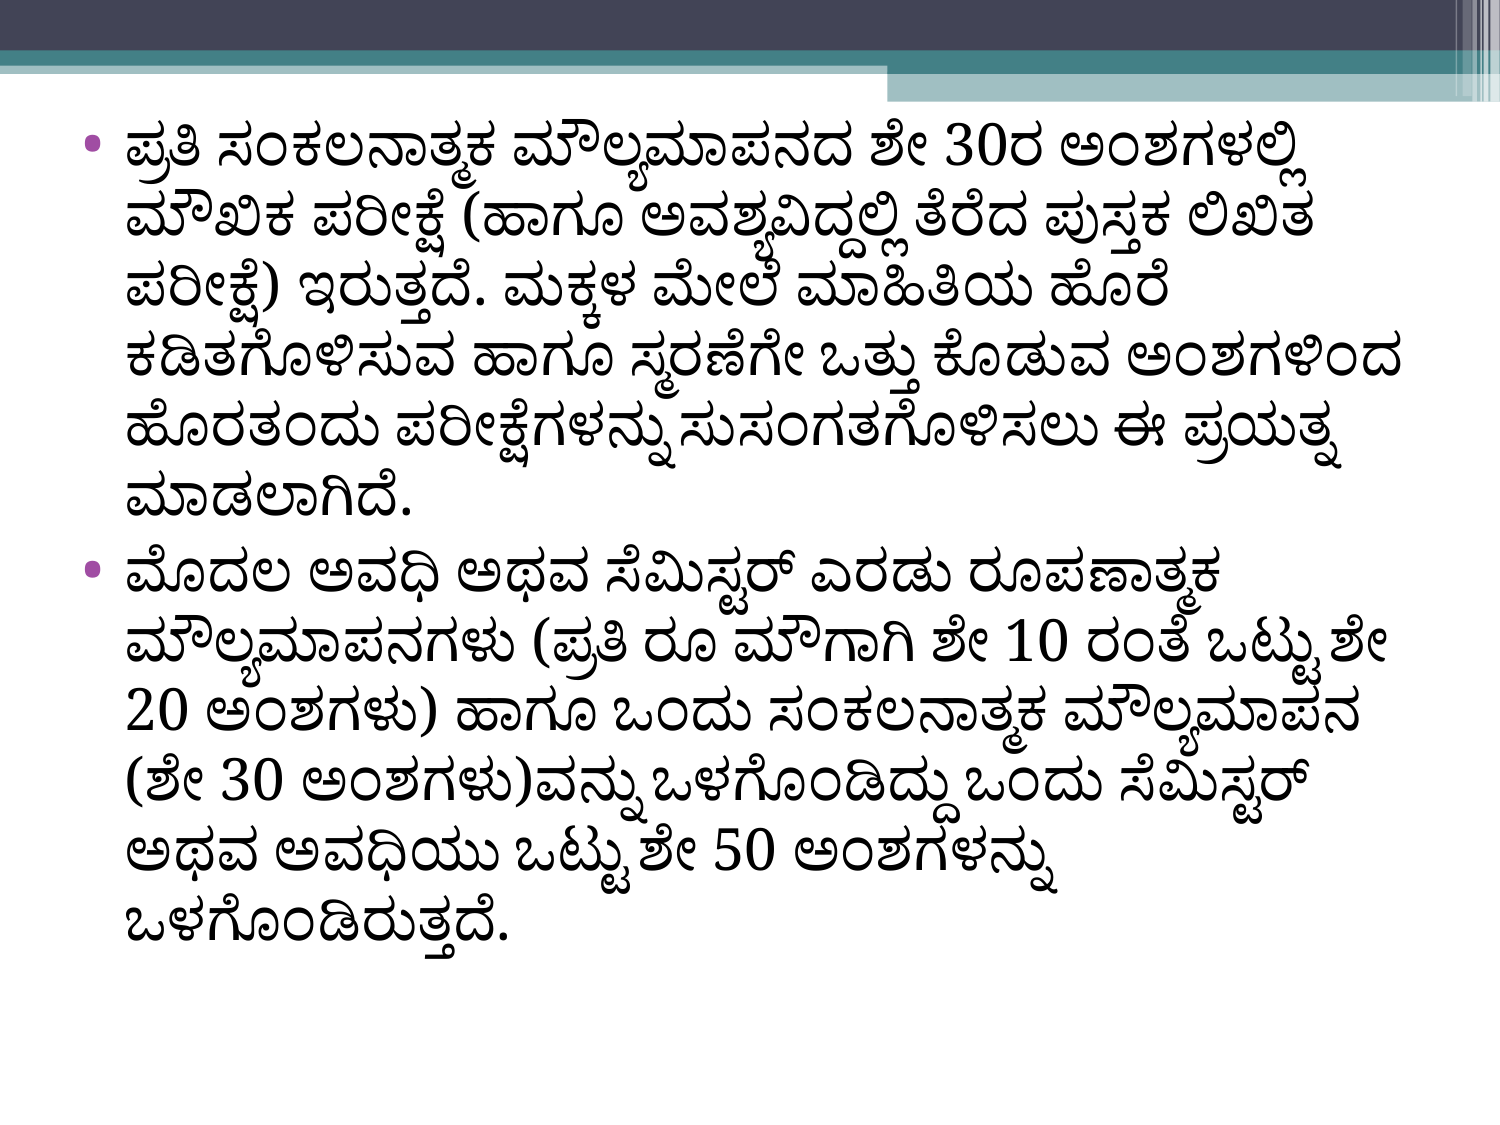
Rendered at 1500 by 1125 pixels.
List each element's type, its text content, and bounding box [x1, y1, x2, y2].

list ಪ್ರತಿ ಸಂಕಲನಾತ್ಮಕ ಮೌಲ್ಯಮಾಪನದ ಶೇ 30ರ ಅಂಶಗಳಲ್ಲಿ ಮೌಖಿಕ ಪರೀಕ್ಷೆ (ಹಾಗೂ ಅವಶ್ಯವಿದ್ದಲ್ಲಿ ತೆರೆದ ಪುಸ್ತಕ ಲಿಖಿತ ಪರೀಕ್ಷೆ) ಇರುತ್ತದೆ. ಮಕ್ಕಳ ಮೇಲೆ ಮಾಹಿತಿಯ ಹೊರೆ ಕಡಿತಗೊಳಿಸುವ ಹಾಗೂ ಸ್ಮರಣೆಗೇ ಒತ್ತು ಕೊಡುವ ಅಂಶಗಳಿಂದ ಹೊರತಂದು ಪರೀಕ್ಷೆಗಳನ್ನು ಸುಸಂಗತಗೊಳಿಸಲು ಈ ಪ್ರಯತ್ನ ಮಾಡಲಾಗಿದೆ. ಮೊದಲ ಅವಧಿ ಅಥವ ಸೆಮಿಸ್ಟರ್ ಎರಡು ರೂಪಣಾತ್ಮಕ ಮೌಲ್ಯಮಾಪನಗಳು (ಪ್ರತಿ ರೂ ಮೌಗಾಗಿ ಶೇ 10 ರಂತೆ ಒಟ್ಟು ಶೇ 20 ಅಂಶಗಳು) ಹಾಗೂ ಒಂದು ಸಂಕಲನಾತ್ಮಕ ಮೌಲ್ಯಮಾಪನ (ಶೇ 30 ಅಂಶಗಳು)ವನ್ನು ಒಳಗೊಂಡಿದ್ದು ಒಂದು ಸೆಮಿಸ್ಟರ್ ಅಥವ ಅವಧಿಯು ಒಟ್ಟು ಶೇ 50 ಅಂಶಗಳನ್ನು ಒಳಗೊಂಡಿರುತ್ತದೆ. [49, 99, 1438, 1079]
